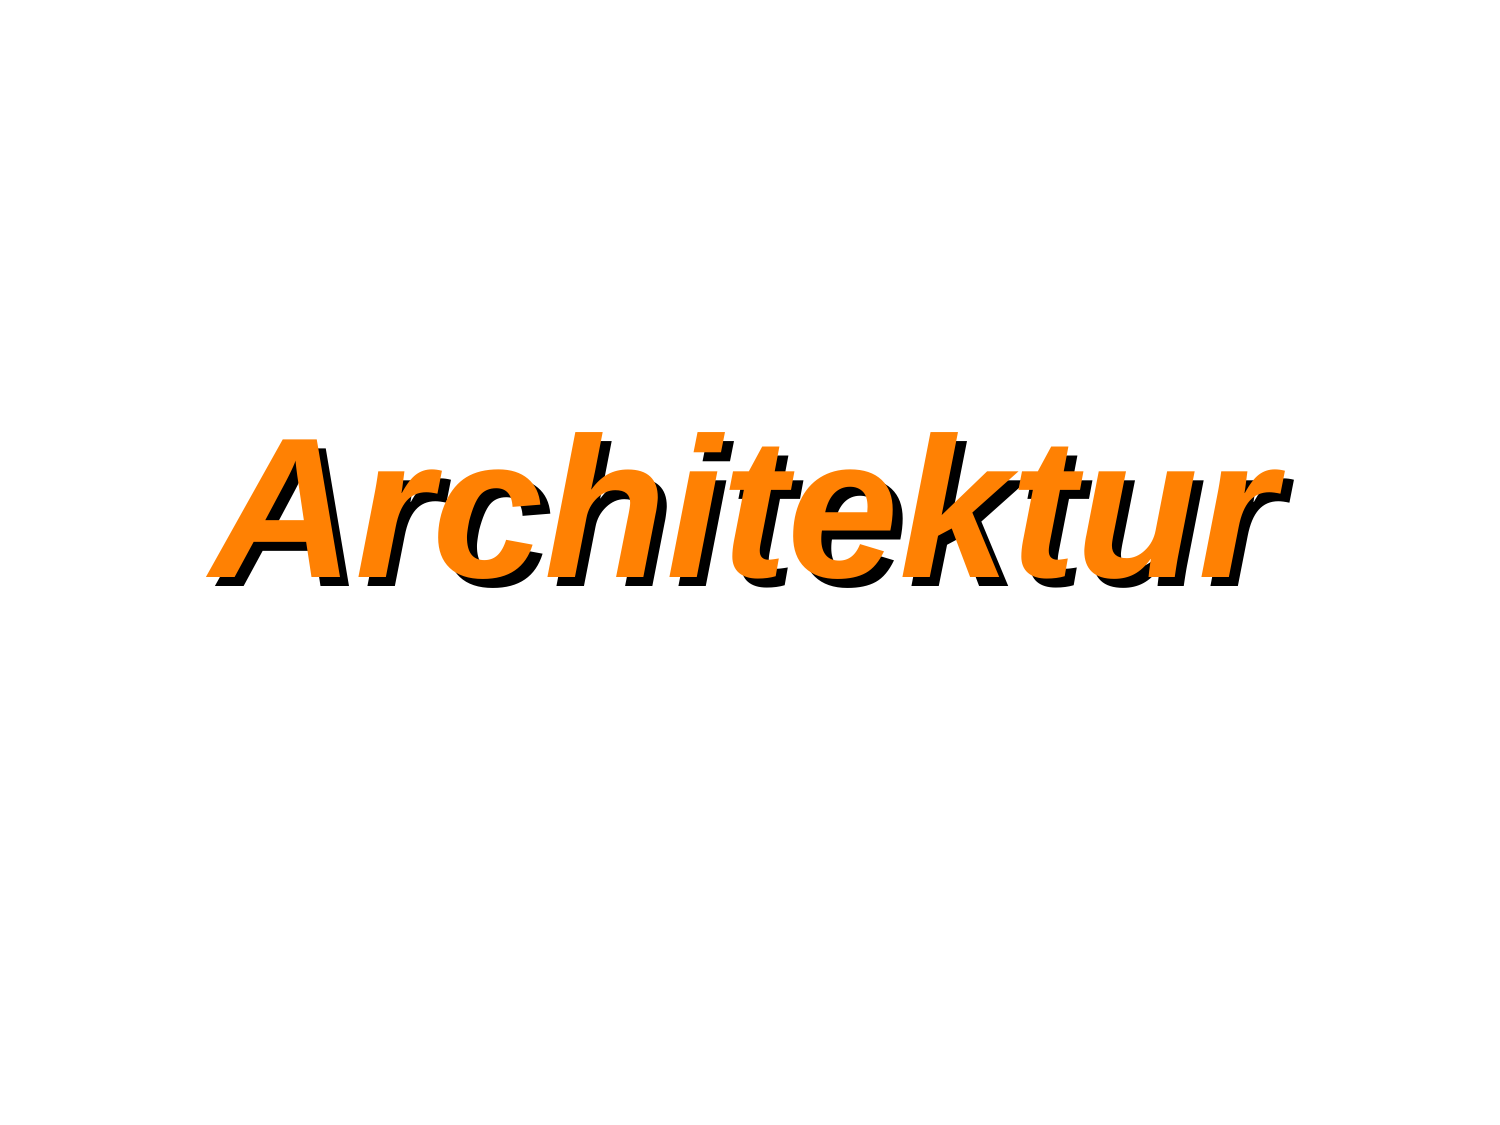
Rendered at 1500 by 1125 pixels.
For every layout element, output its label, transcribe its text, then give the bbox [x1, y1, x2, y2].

title Architektur [29, 314, 1459, 681]
